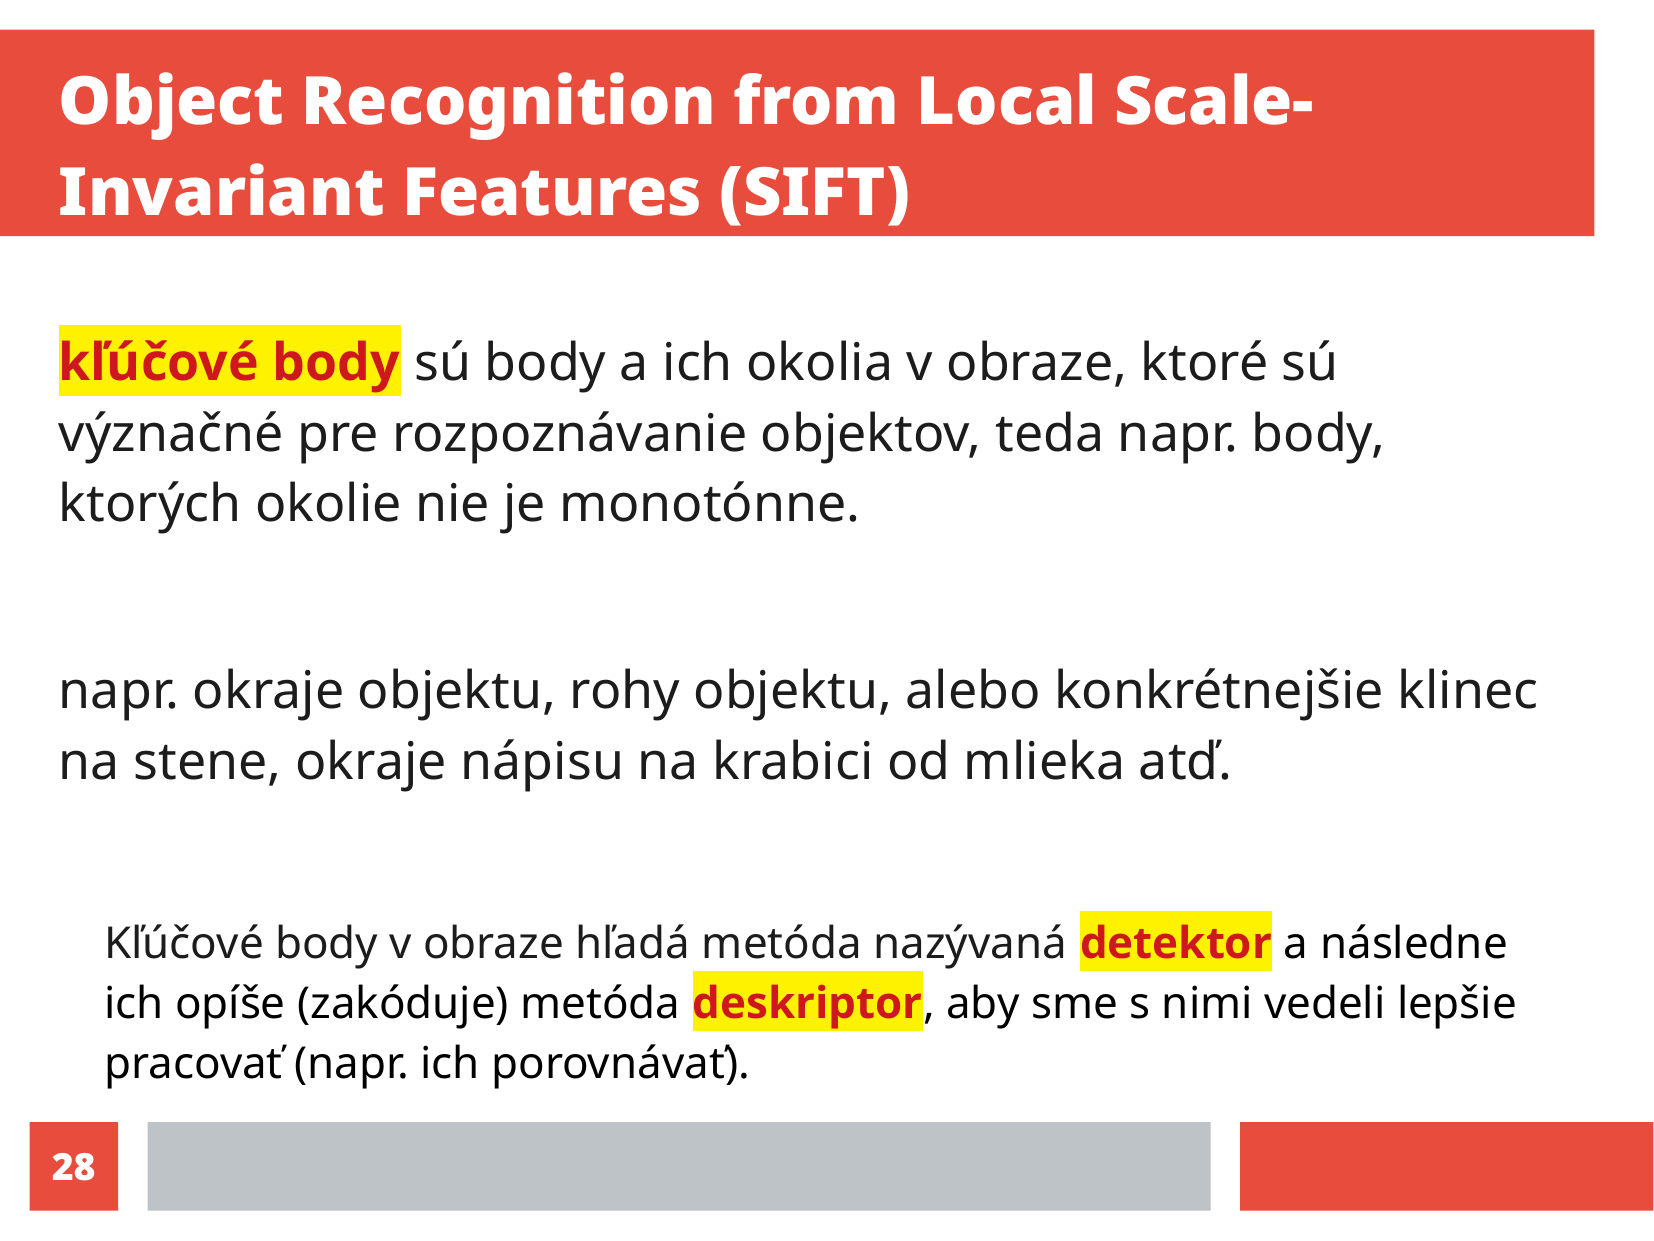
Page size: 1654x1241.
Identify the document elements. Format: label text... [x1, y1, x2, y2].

list kľúčové body sú body a ich okolia v obraze, ktoré sú význačné pre rozpoznávanie objektov, teda napr. body, ktorých okolie nie je monotónne. napr. okraje objektu, rohy objektu, alebo konkrétnejšie klinec na stene, okraje nápisu na krabici od mlieka atď. Kľúčové body v obraze hľadá metóda nazývaná detektor a následne ich opíše (zakóduje) metóda deskriptor, aby sme s nimi vedeli lepšie pracovať (napr. ich porovnávať). [59, 324, 1565, 1093]
title Object Recognition from Local Scale-Invariant Features (SIFT) [59, 53, 1595, 201]
